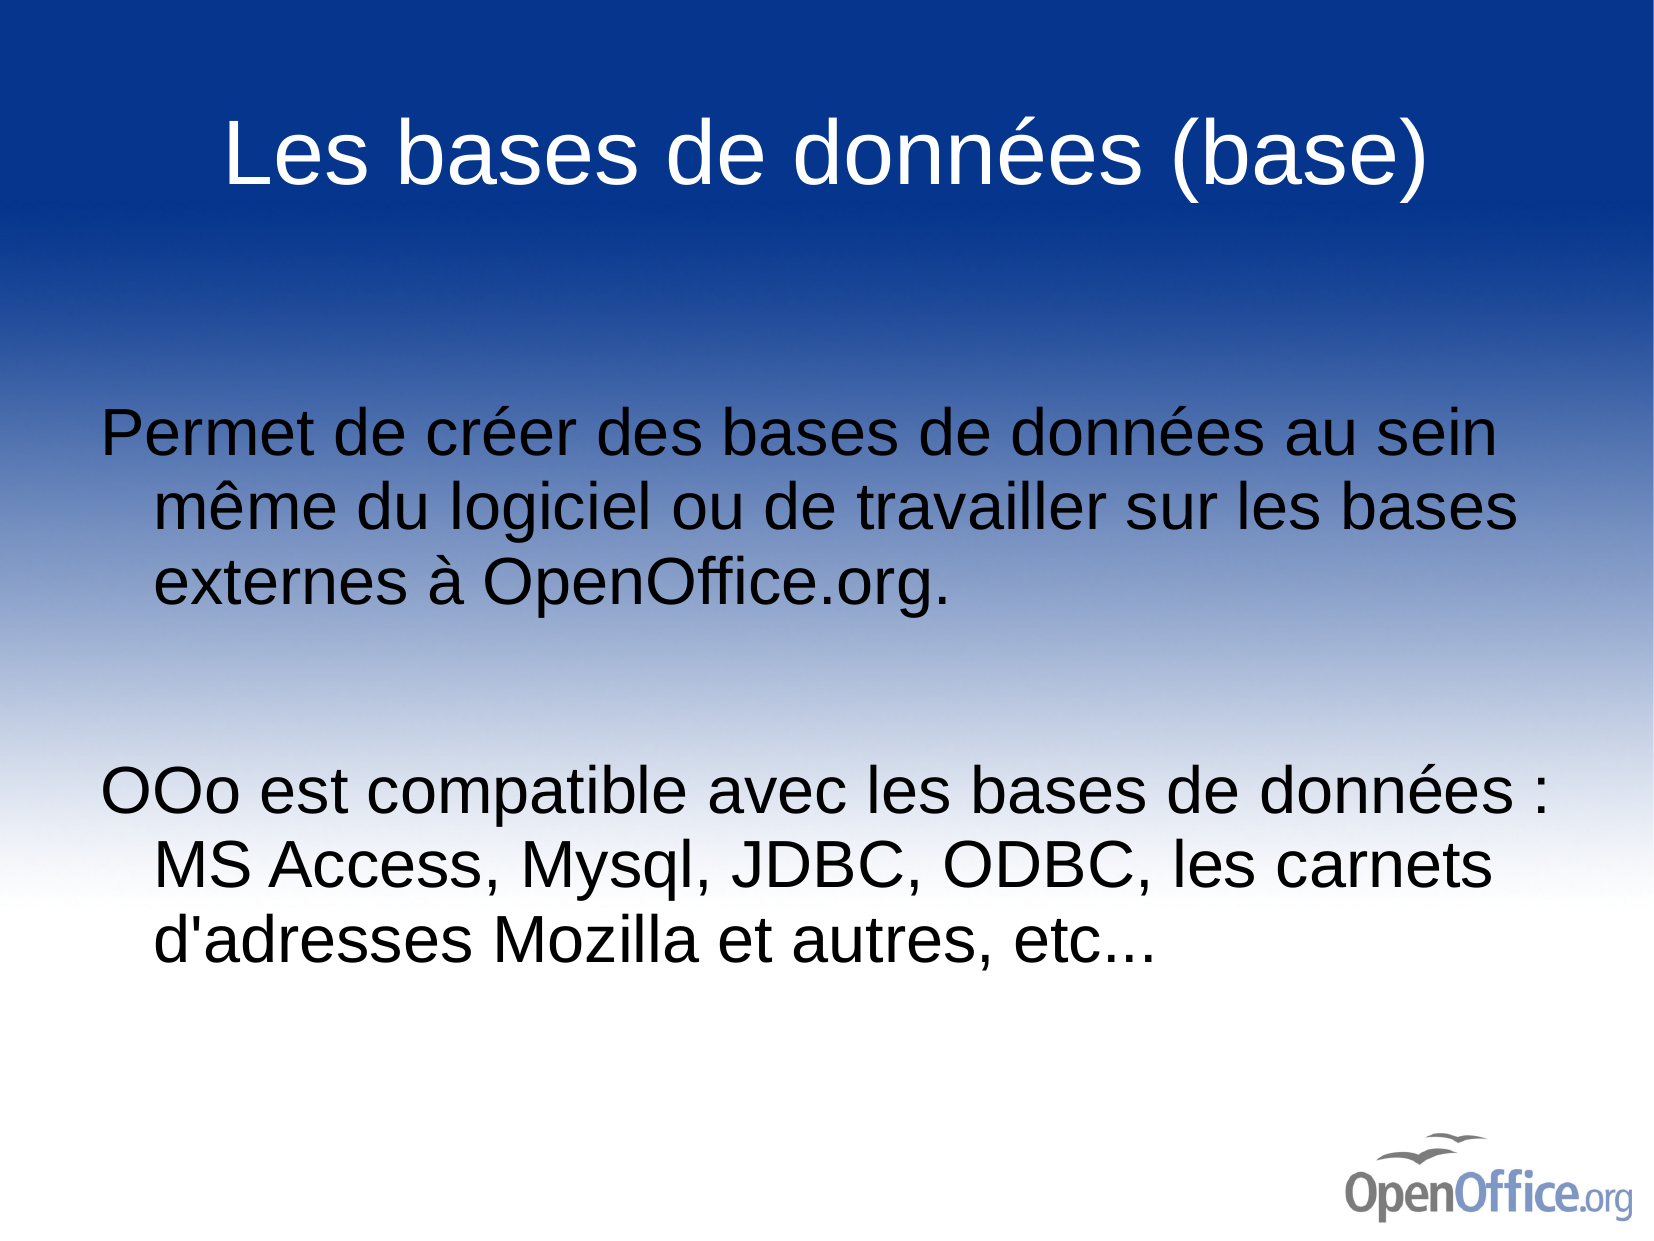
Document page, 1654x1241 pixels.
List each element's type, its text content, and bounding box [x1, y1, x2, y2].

list Permet de créer des bases de données au sein même du logiciel ou de travailler sur les bases externes à OpenOffice.org. OOo est compatible avec les bases de données : MS Access, Mysql, JDBC, ODBC, les carnets d'adresses Mozilla et autres, etc... [82, 290, 1571, 1109]
picture [0, 0, 1654, 1241]
title Les bases de données (base) [82, 49, 1571, 257]
